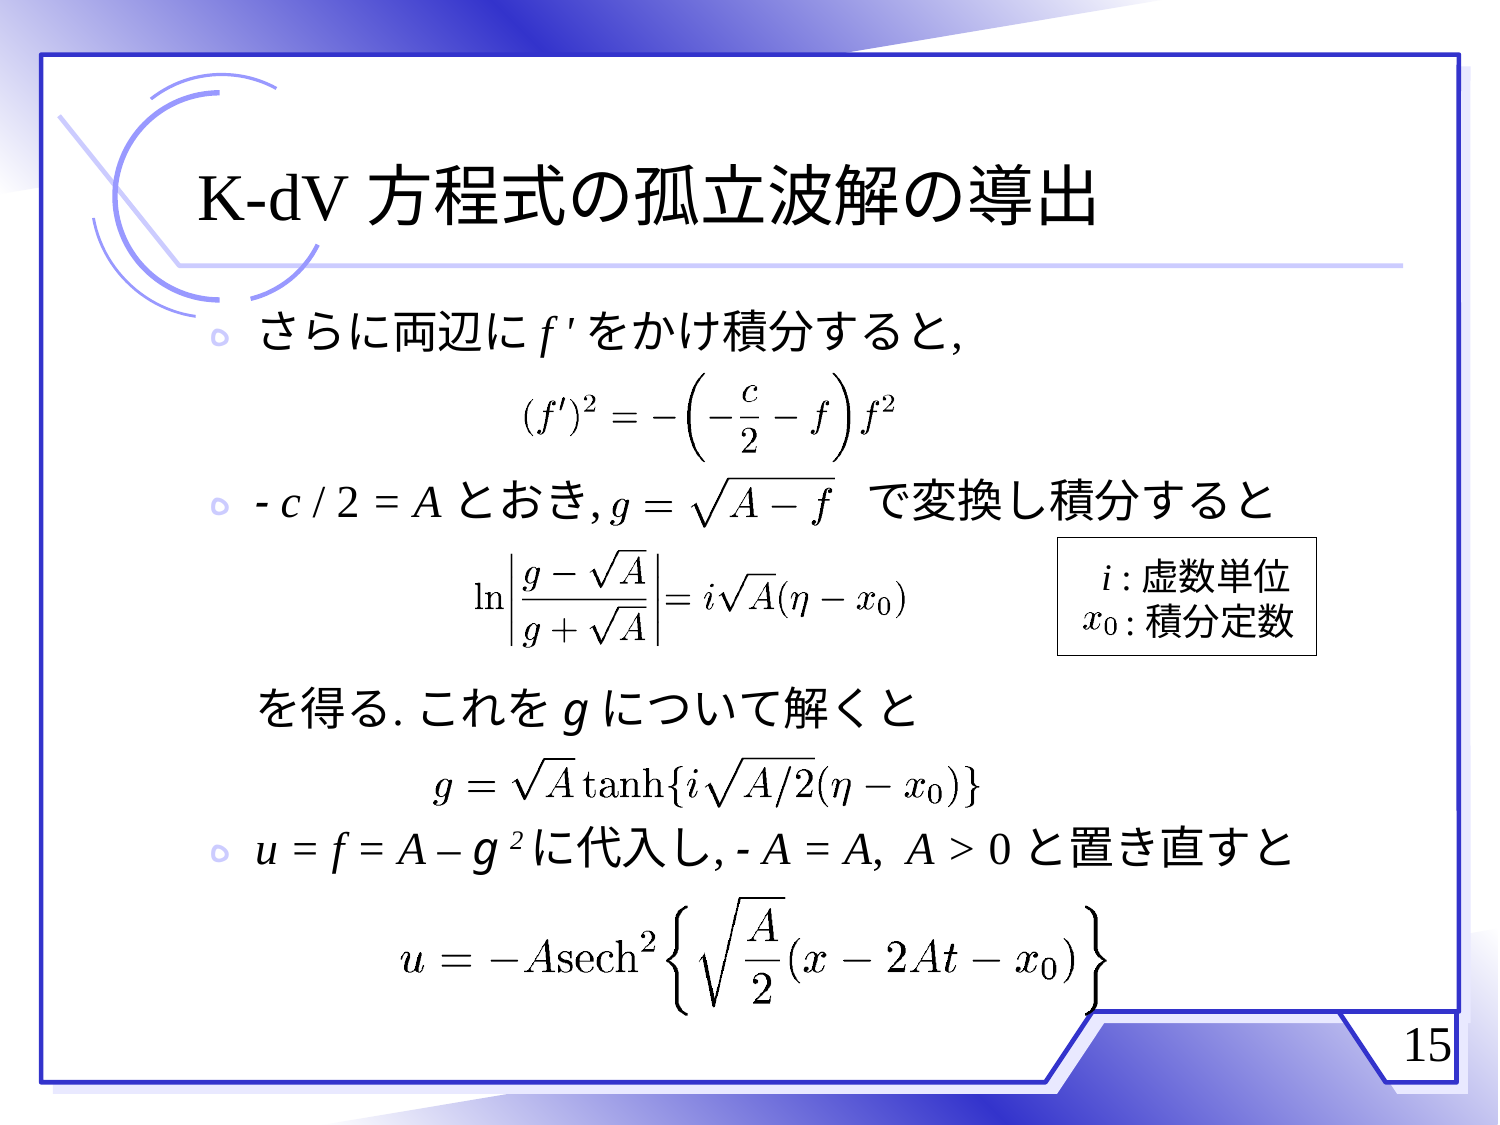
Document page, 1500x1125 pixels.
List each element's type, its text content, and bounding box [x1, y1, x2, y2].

title K-dV 方程式の孤立波解の導出 [183, 85, 1388, 295]
picture [518, 368, 901, 466]
picture [425, 752, 997, 811]
picture [602, 472, 840, 531]
picture [471, 546, 911, 652]
text_box i : 虚数単位 [1086, 545, 1307, 606]
list さらに両辺に f ' をかけ積分すると, - c / 2 = A とおき, で変換し積分すると を得る. これを g について解くと u = f = A – g 2 に代入し, - A = A, A > 0 と置き直すと [118, 295, 1394, 1021]
picture [1079, 607, 1121, 638]
text_box : 積分定数 [1110, 590, 1310, 651]
picture [396, 891, 1116, 1020]
